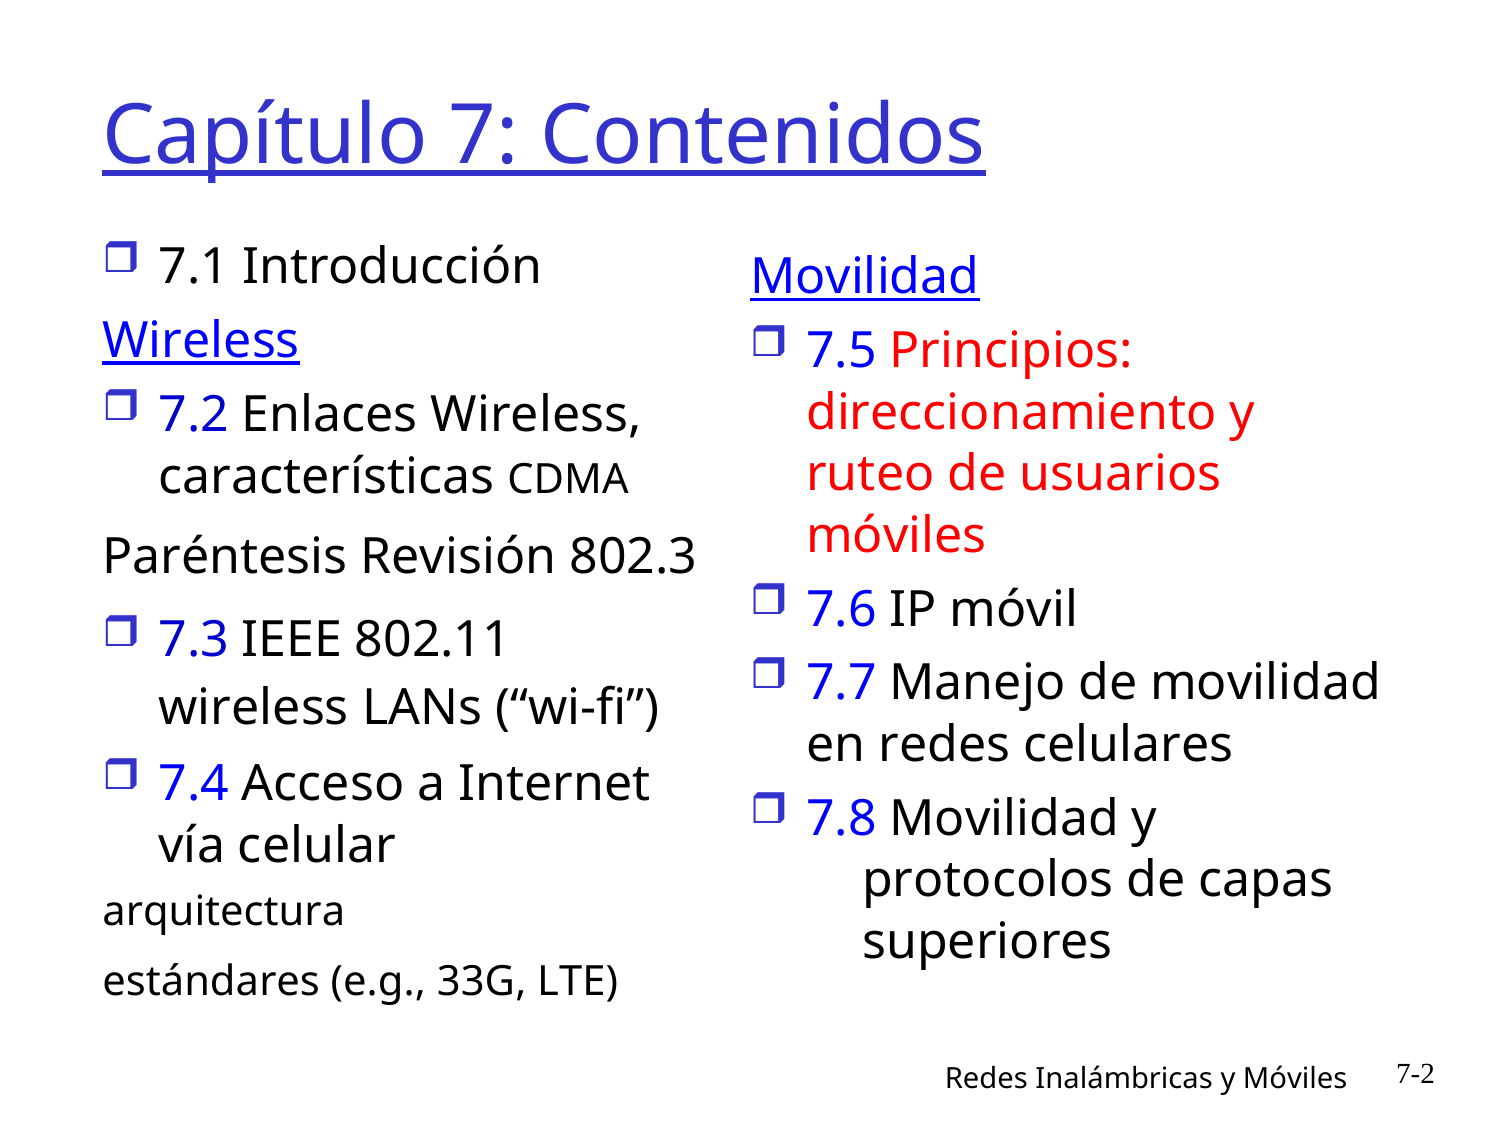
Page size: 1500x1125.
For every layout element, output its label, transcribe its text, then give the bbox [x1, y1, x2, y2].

list 7.1 Introducción Wireless 7.2 Enlaces Wireless, características CDMA Paréntesis Revisión 802.3 7.3 IEEE 802.11 wireless LANs (“wi-fi”) 7.4 Acceso a Internet vía celular arquitectura estándares (e.g., 33G, LTE) [87, 227, 713, 1032]
list Movilidad 7.5 Principios: direccionamiento y ruteo de usuarios móviles 7.6 IP móvil 7.7 Manejo de movilidad en redes celulares 7.8 Movilidad y protocolos de capas superiores [735, 237, 1401, 1005]
title Capítulo 7: Contenidos [87, 37, 1363, 225]
